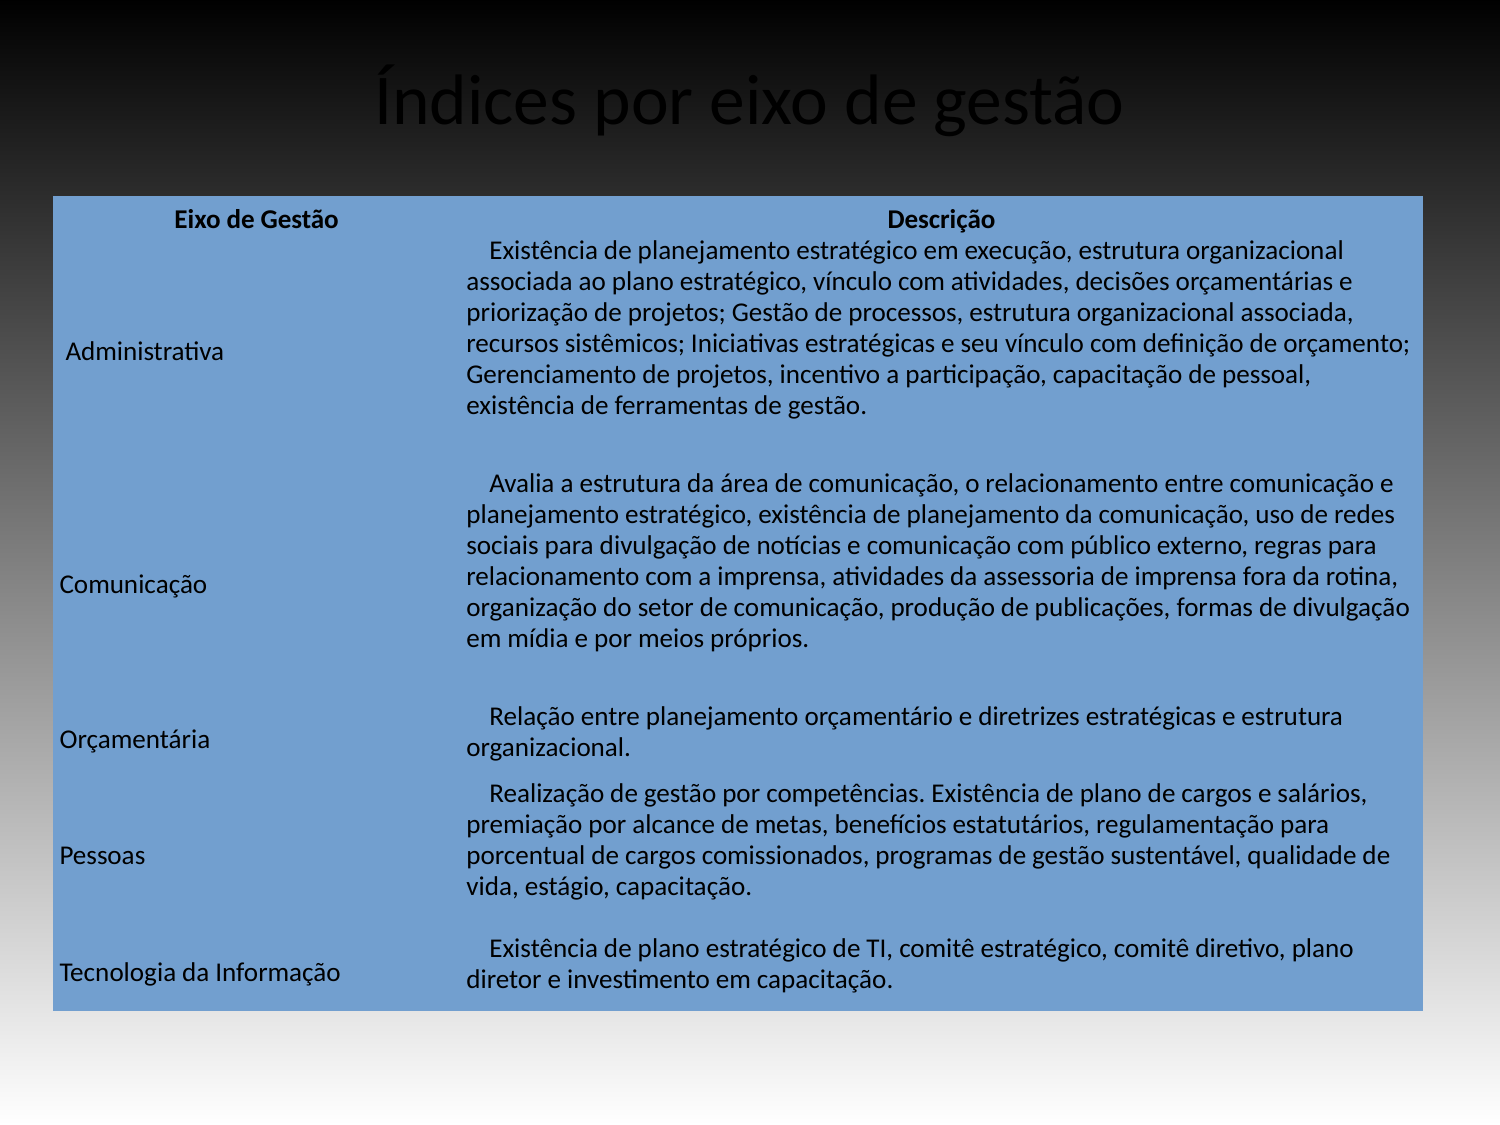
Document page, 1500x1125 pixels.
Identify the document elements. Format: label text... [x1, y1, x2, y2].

table_cell Avalia a estrutura da área de comunicação, o relacionamento entre comunicação e planejamento estratégico, existência de planejamento da comunicação, uso de redes sociais para divulgação de notícias e comunicação com público externo, regras para relacionamento com a imprensa, atividades da assessoria de imprensa fora da rotina, organização do setor de comunicação, produção de publicações, formas de divulgação em mídia e por meios próprios. [460, 468, 1423, 701]
table_cell Realização de gestão por competências. Existência de plano de cargos e salários, premiação por alcance de metas, benefícios estatutários, regulamentação para porcentual de cargos comissionados, programas de gestão sustentável, qualidade de vida, estágio, capacitação. [460, 778, 1423, 934]
table_cell Relação entre planejamento orçamentário e diretrizes estratégicas e estrutura organizacional. [460, 701, 1423, 778]
table_cell Comunicação [53, 468, 460, 701]
table_cell Administrativa [53, 235, 460, 468]
table_header Eixo de Gestão [53, 196, 460, 235]
title Índices por eixo de gestão [75, 45, 1425, 233]
table_cell Existência de planejamento estratégico em execução, estrutura organizacional associada ao plano estratégico, vínculo com atividades, decisões orçamentárias e priorização de projetos; Gestão de processos, estrutura organizacional associada, recursos sistêmicos; Iniciativas estratégicas e seu vínculo com definição de orçamento; Gerenciamento de projetos, incentivo a participação, capacitação de pessoal, existência de ferramentas de gestão. [460, 235, 1423, 468]
table_cell Existência de plano estratégico de TI, comitê estratégico, comitê diretivo, plano diretor e investimento em capacitação. [460, 934, 1423, 1011]
table_cell Orçamentária [53, 701, 460, 778]
table_cell Tecnologia da Informação [53, 934, 460, 1011]
table_cell Pessoas [53, 778, 460, 934]
table_header Descrição [460, 196, 1423, 235]
